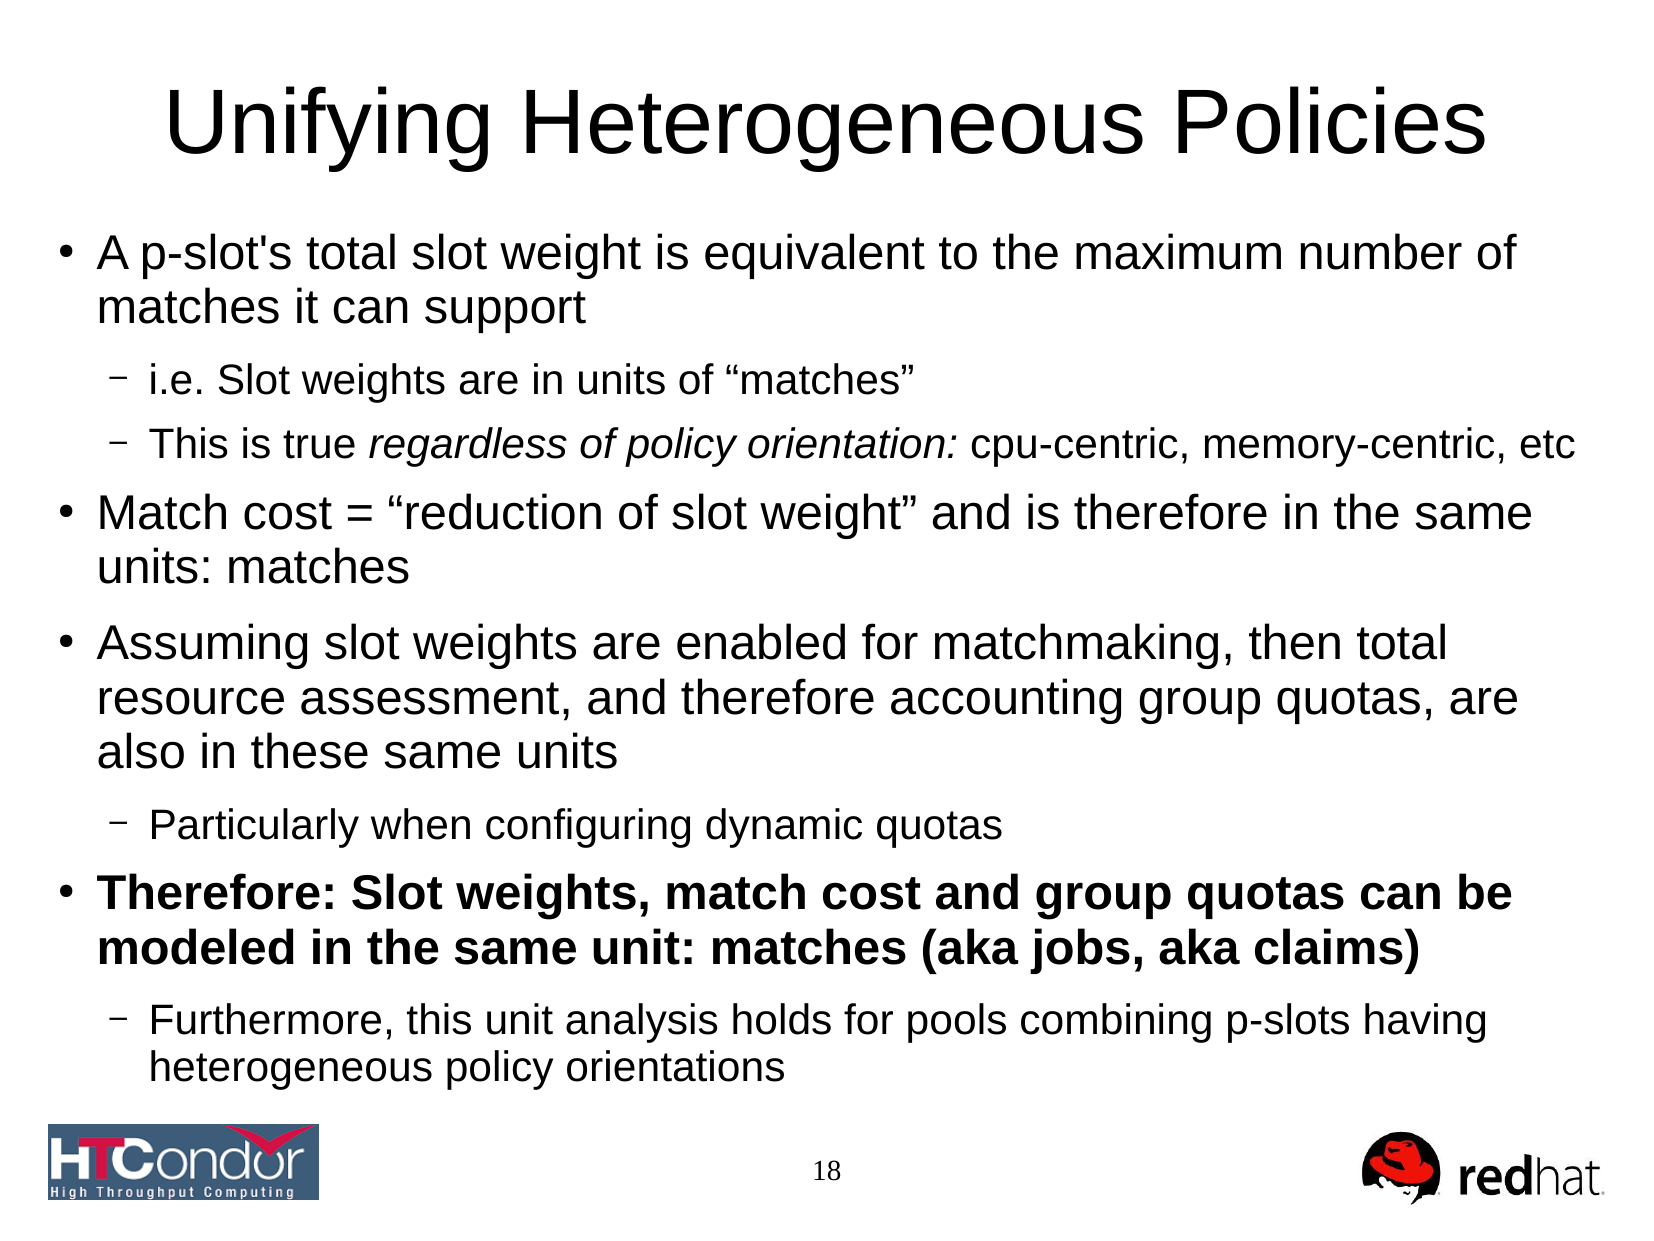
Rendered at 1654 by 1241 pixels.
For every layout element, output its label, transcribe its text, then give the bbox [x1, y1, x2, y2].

picture [1352, 1128, 1629, 1215]
list A p-slot's total slot weight is equivalent to the maximum number of matches it can support i.e. Slot weights are in units of “matches” This is true regardless of policy orientation: cpu-centric, memory-centric, etc Match cost = “reduction of slot weight” and is therefore in the same units: matches Assuming slot weights are enabled for matchmaking, then total resource assessment, and therefore accounting group quotas, are also in these same units Particularly when configuring dynamic quotas Therefore: Slot weights, match cost and group quotas can be modeled in the same unit: matches (aka jobs, aka claims) Furthermore, this unit analysis holds for pools combining p-slots having heterogeneous policy orientations [45, 225, 1606, 1096]
picture [48, 1124, 319, 1200]
title Unifying Heterogeneous Policies [82, 45, 1571, 198]
